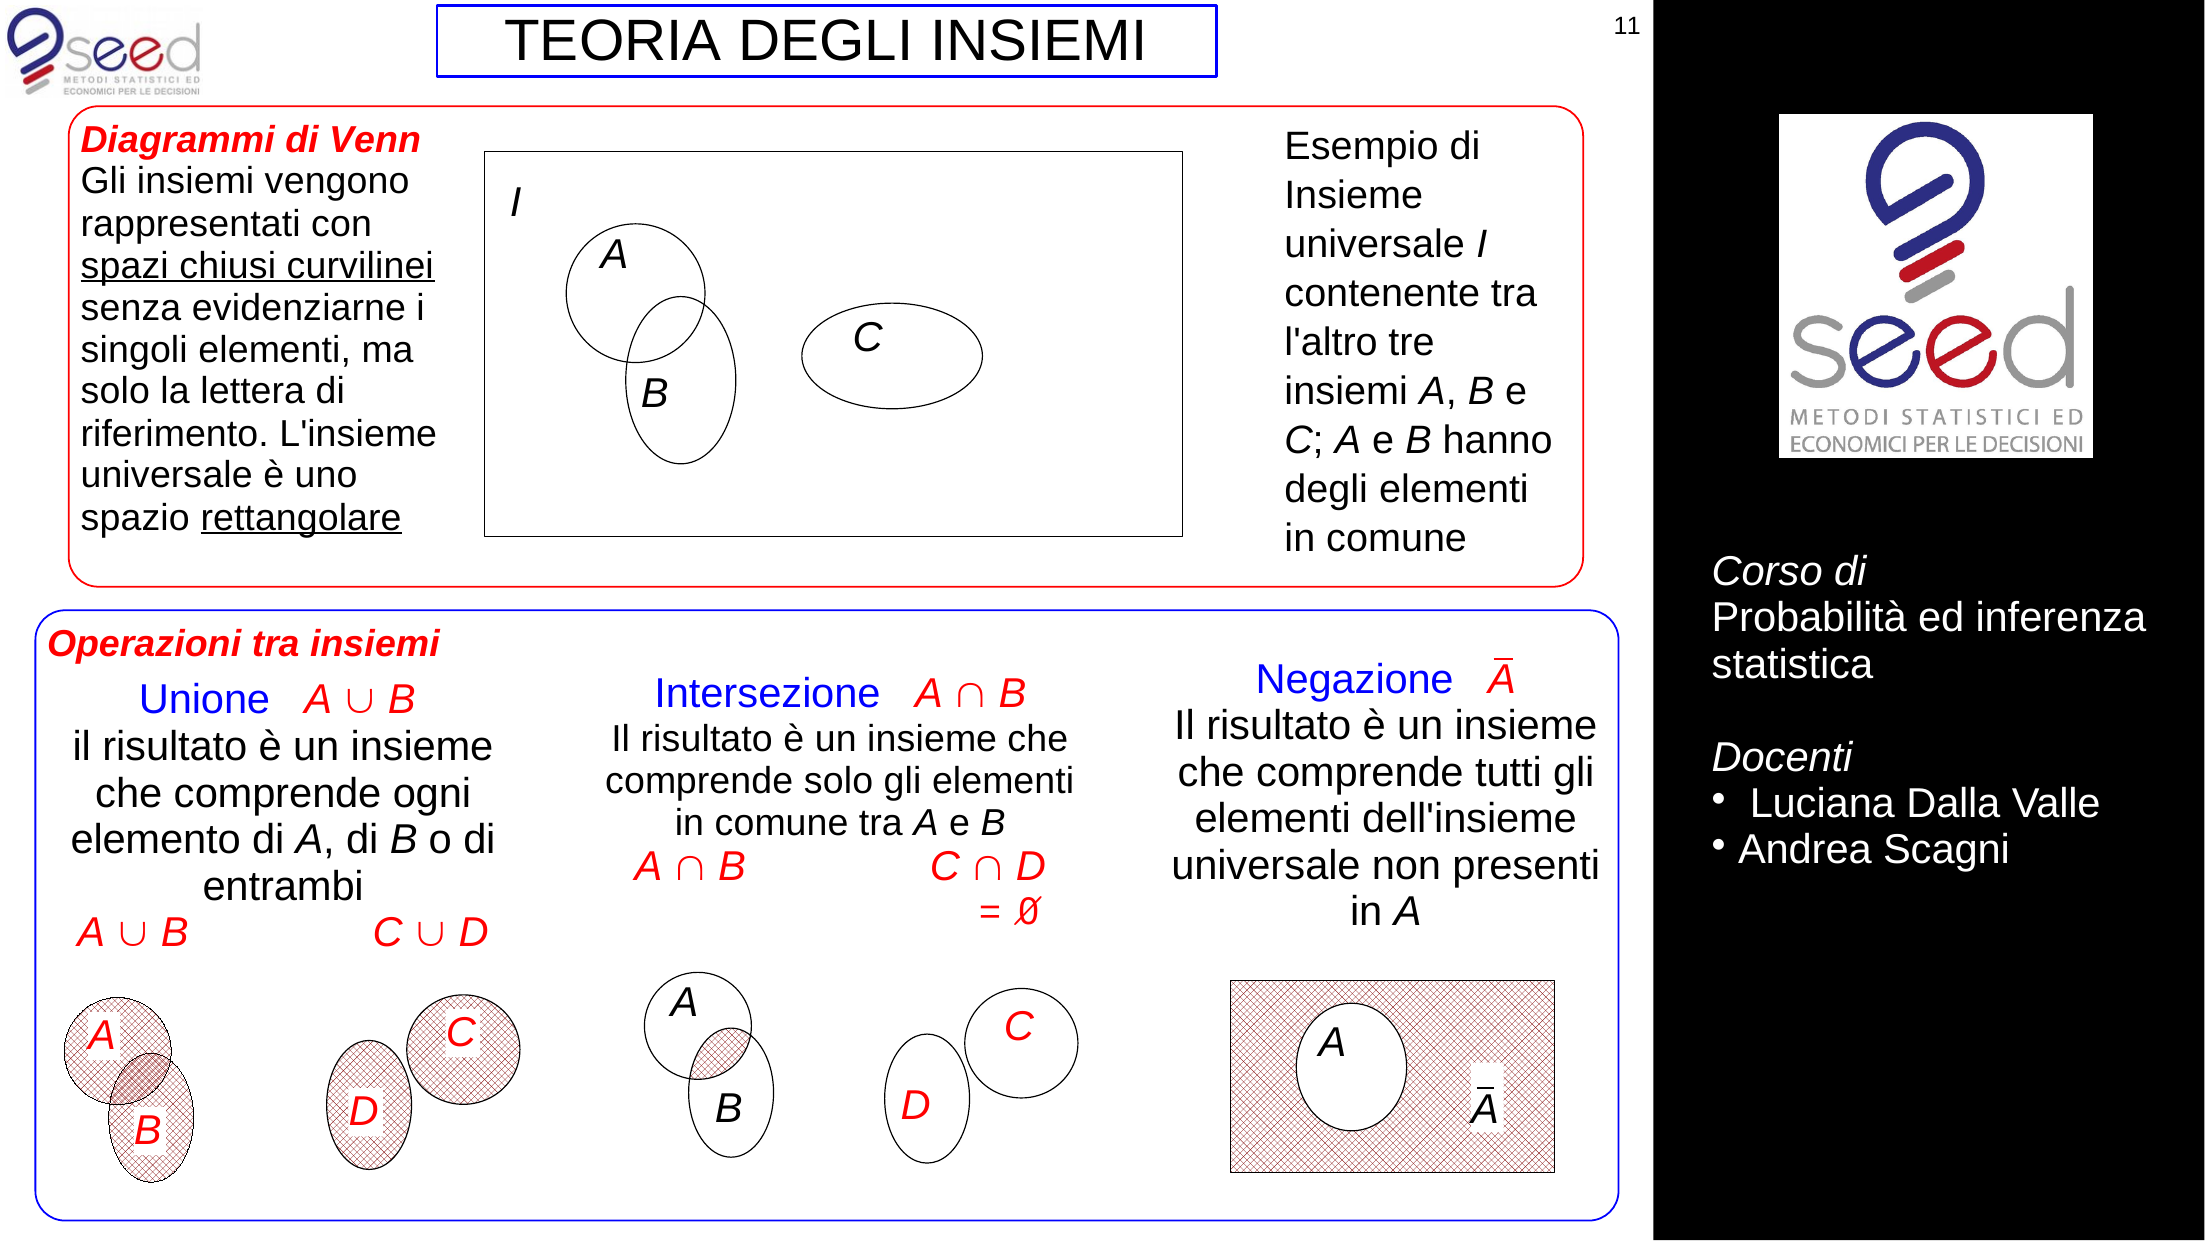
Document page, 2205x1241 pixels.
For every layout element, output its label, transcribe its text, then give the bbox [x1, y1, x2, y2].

text_box C [1003, 1002, 1039, 1051]
text_box [644, 972, 774, 1158]
text_box Negazione A Il risultato è un insieme che comprende tutti gli elementi dell'insieme universale non presenti in A [1167, 655, 1604, 992]
text_box TEORIA DEGLI INSIEMI [437, 5, 1217, 77]
text_box A [670, 978, 711, 1027]
text_box D [348, 1088, 383, 1137]
text_box [326, 1040, 412, 1170]
text_box A [1318, 1018, 1359, 1067]
text_box B [640, 369, 692, 433]
text_box [64, 997, 194, 1183]
text_box Intersezione A ∩ B Il risultato è un insieme che comprende solo gli elementi in comune tra A e B A ∩ B C ∩ D = ∅ [604, 670, 1077, 954]
text_box A [88, 1012, 121, 1061]
text_box [1230, 980, 1555, 1173]
text_box [406, 994, 520, 1105]
text_box C [445, 1008, 481, 1058]
picture [5, 5, 203, 98]
text_box Operazioni tra insiemi [35, 610, 1619, 1221]
text_box A [1470, 1062, 1504, 1133]
text_box D [900, 1081, 935, 1130]
text_box A [600, 231, 652, 294]
text_box Diagrammi di Venn Gli insiemi vengono rappresentati con spazi chiusi curvilinei senza evidenziarne i singoli elementi, ma solo la lettera di riferimento. L'insieme universale è uno spazio rettangolare [68, 106, 1584, 587]
picture [1779, 114, 2093, 458]
text_box Unione A ∪ B il risultato è un insieme che comprende ogni elemento di A, di B o di entrambi A ∪ B C ∪ D [67, 676, 499, 972]
text_box Esempio di Insieme universale I contenente tra l'altro tre insiemi A, B e C; A e B hanno degli elementi in comune [1284, 118, 1567, 555]
text_box B [714, 1085, 755, 1134]
text_box B [133, 1107, 166, 1156]
text_box C [852, 313, 907, 376]
text_box I [509, 178, 540, 241]
